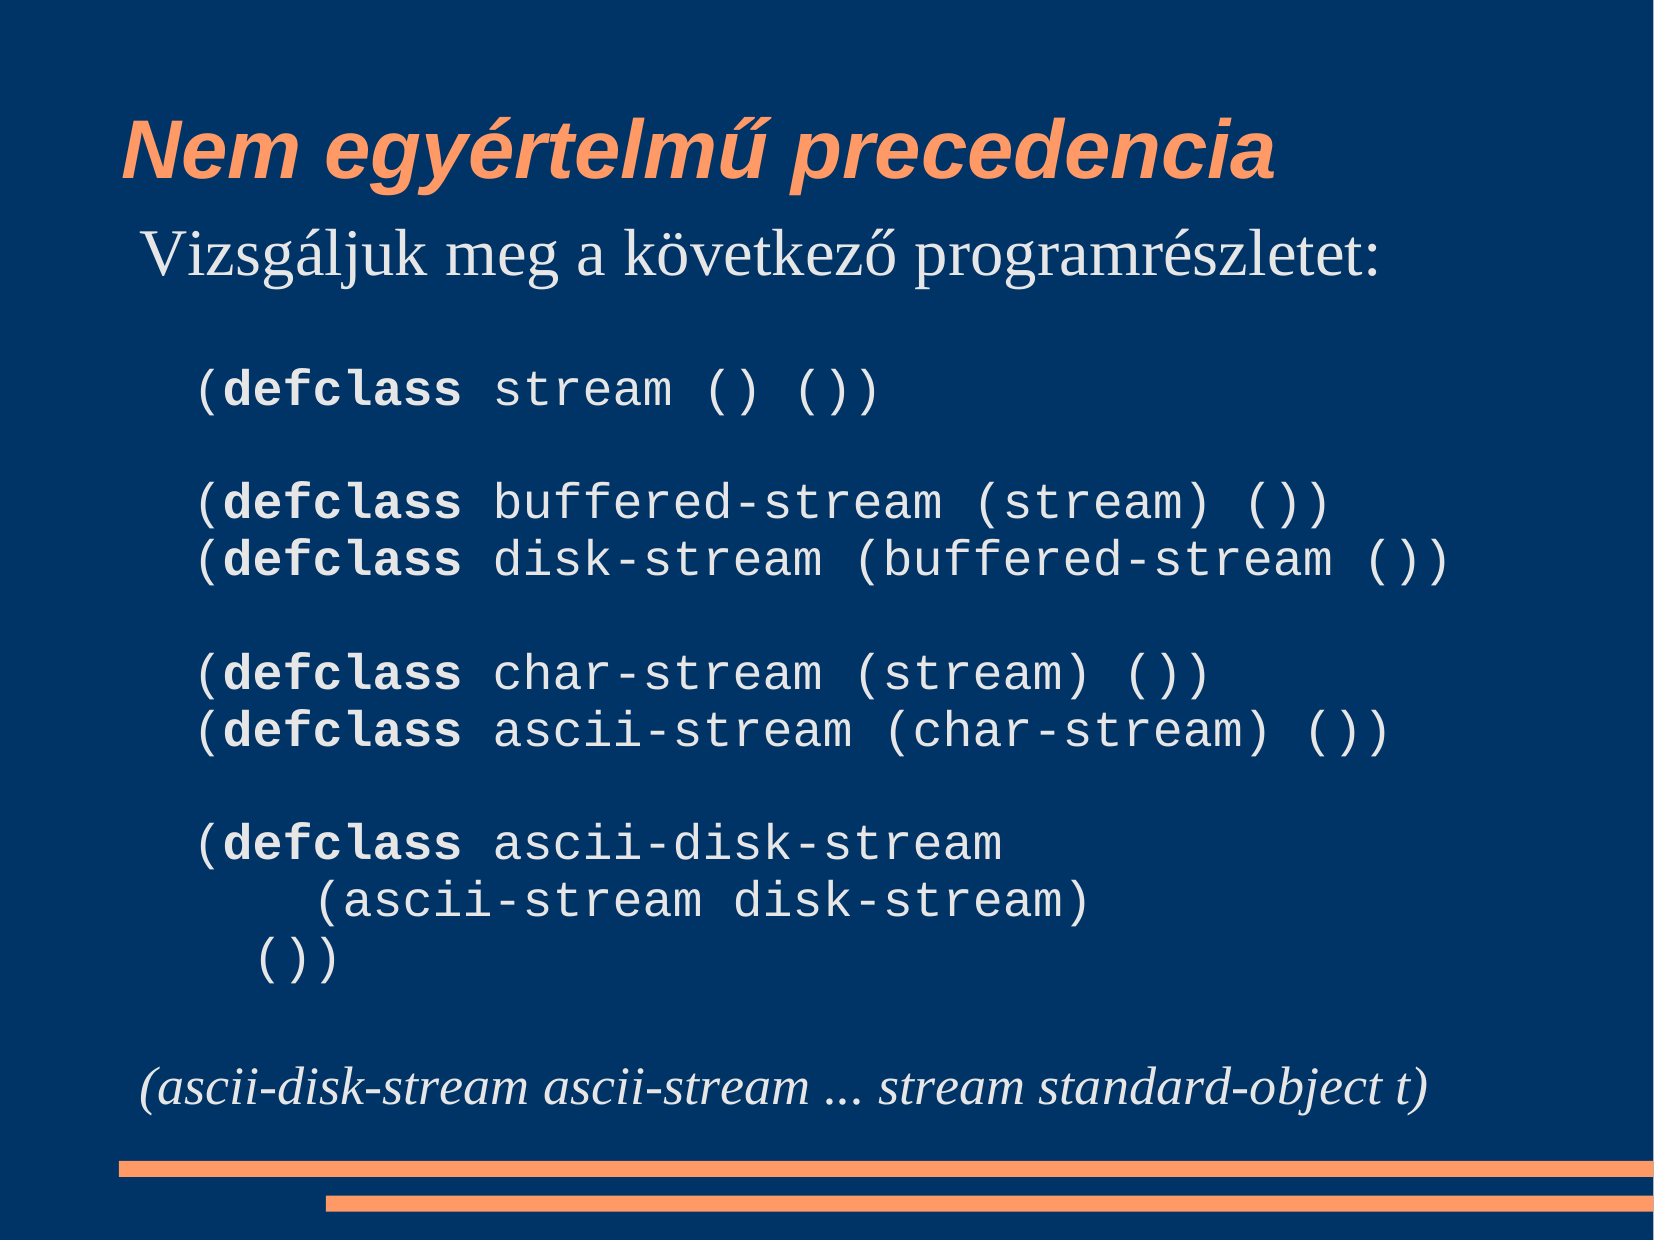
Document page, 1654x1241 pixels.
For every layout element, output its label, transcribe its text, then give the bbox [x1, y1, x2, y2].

title Nem egyértelmű precedencia [121, 53, 1534, 215]
list Vizsgáljuk meg a következő programrészletet: (defclass stream () ()) (defclass buffered-stream (stream) ()) (defclass disk-stream (buffered-stream ()) (defclass char-stream (stream) ()) (defclass ascii-stream (char-stream) ()) (defclass ascii-disk-stream (ascii-stream disk-stream) ()) (ascii-disk-stream ascii-stream ... stream standard-object t) [121, 215, 1561, 1105]
